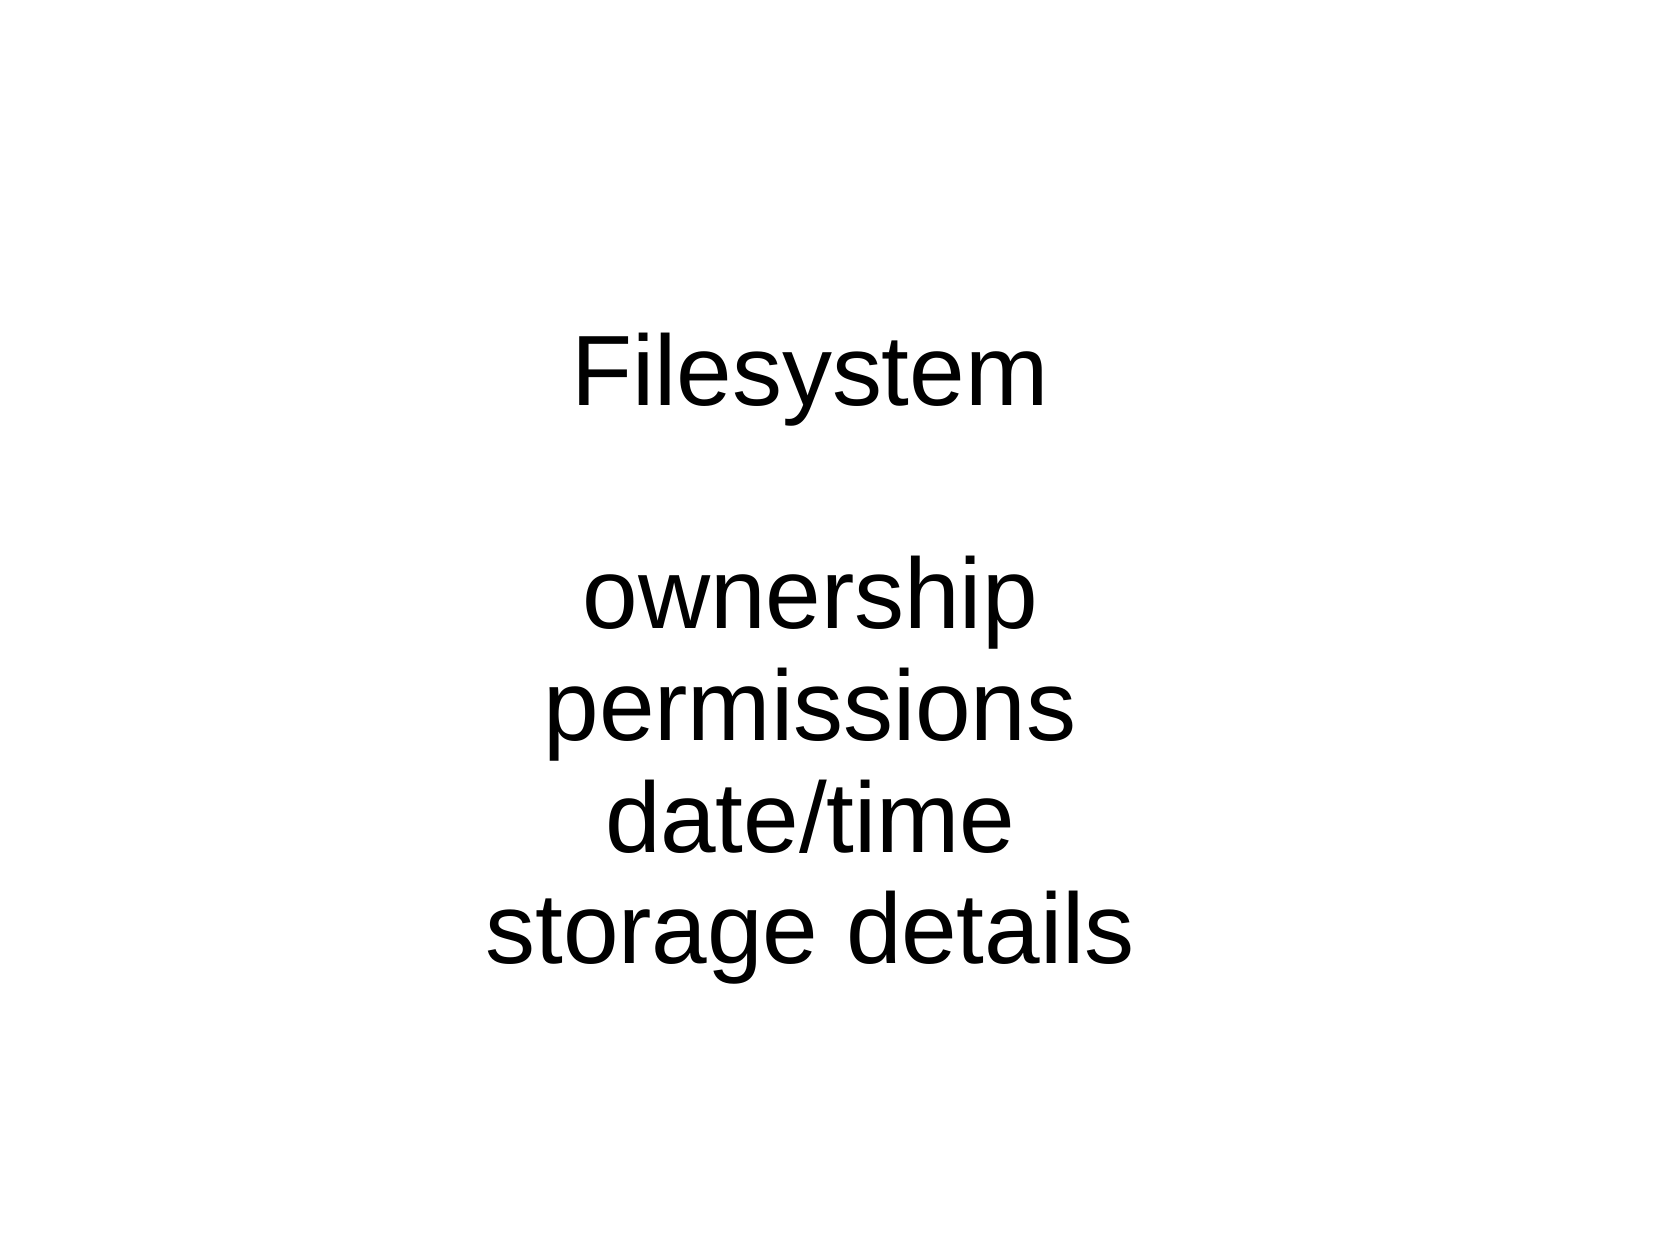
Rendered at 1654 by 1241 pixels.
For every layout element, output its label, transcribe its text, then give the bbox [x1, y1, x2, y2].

text_box Filesystem ownership permissions date/time storage details [82, 290, 1538, 1010]
